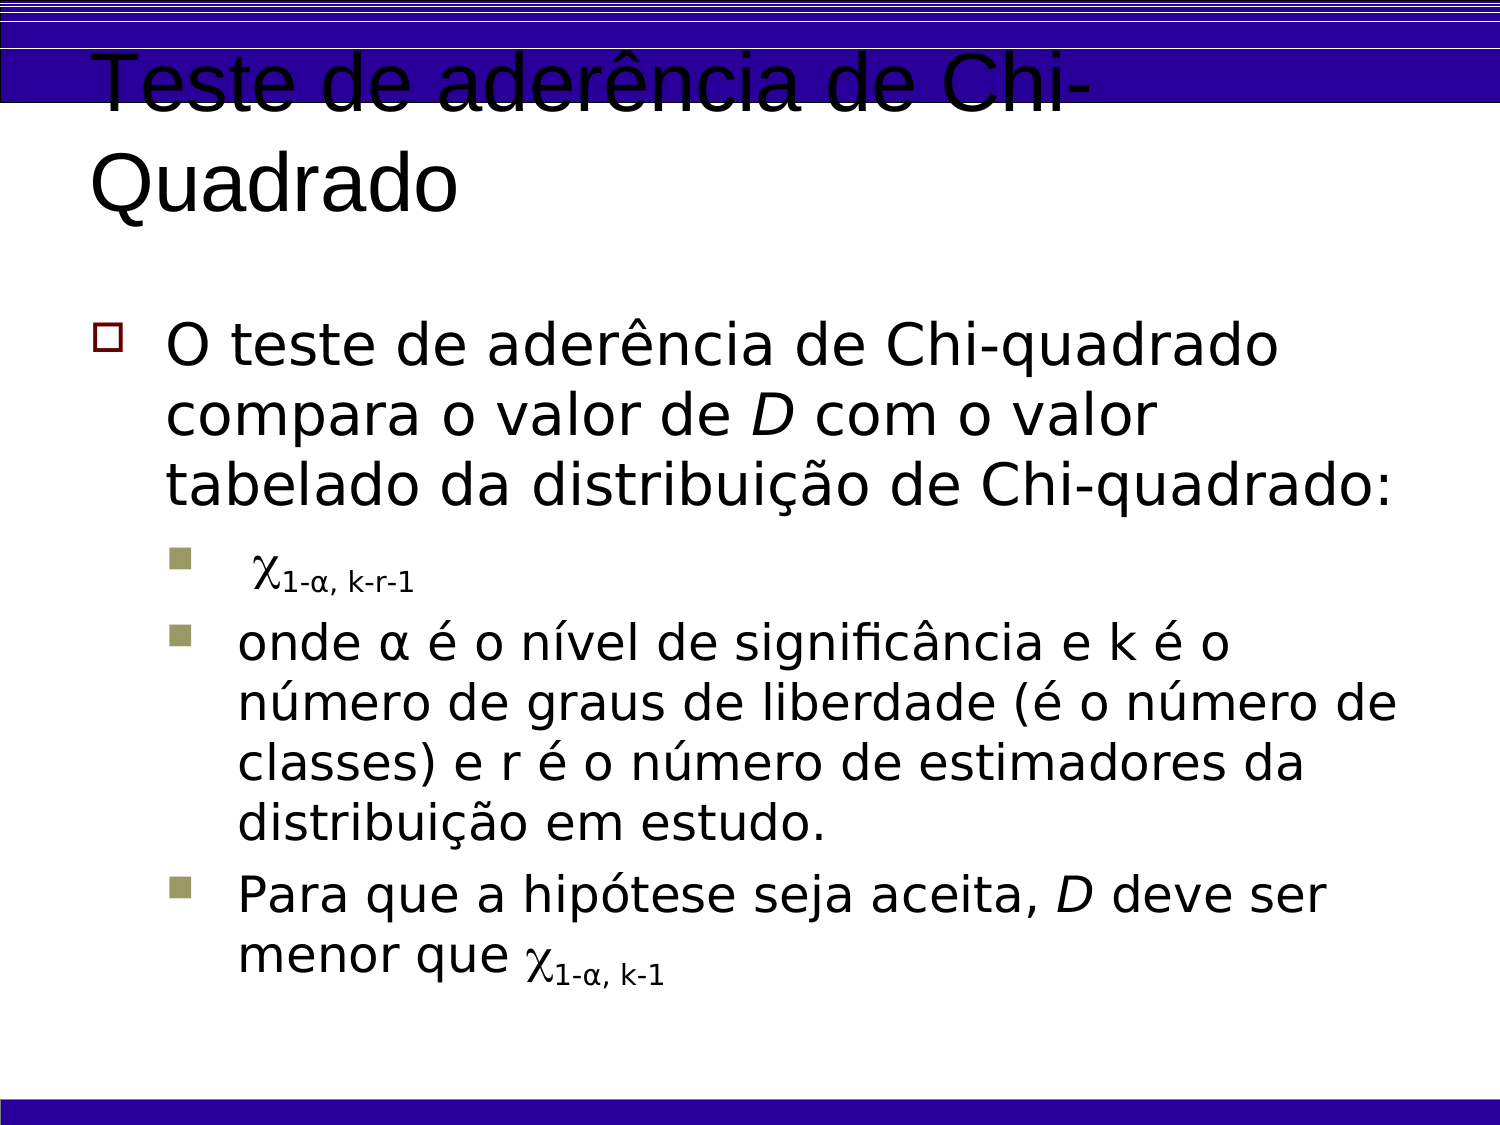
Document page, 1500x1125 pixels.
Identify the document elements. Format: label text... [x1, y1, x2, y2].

list O teste de aderência de Chi-quadrado compara o valor de D com o valor tabelado da distribuição de Chi-quadrado: 1-α, k-r-1 onde α é o nível de significância e k é o número de graus de liberdade (é o número de classes) e r é o número de estimadores da distribuição em estudo. Para que a hipótese seja aceita, D deve ser menor que 1-α, k-1 [75, 299, 1426, 1081]
title Teste de aderência de Chi-Quadrado [75, 87, 1477, 237]
